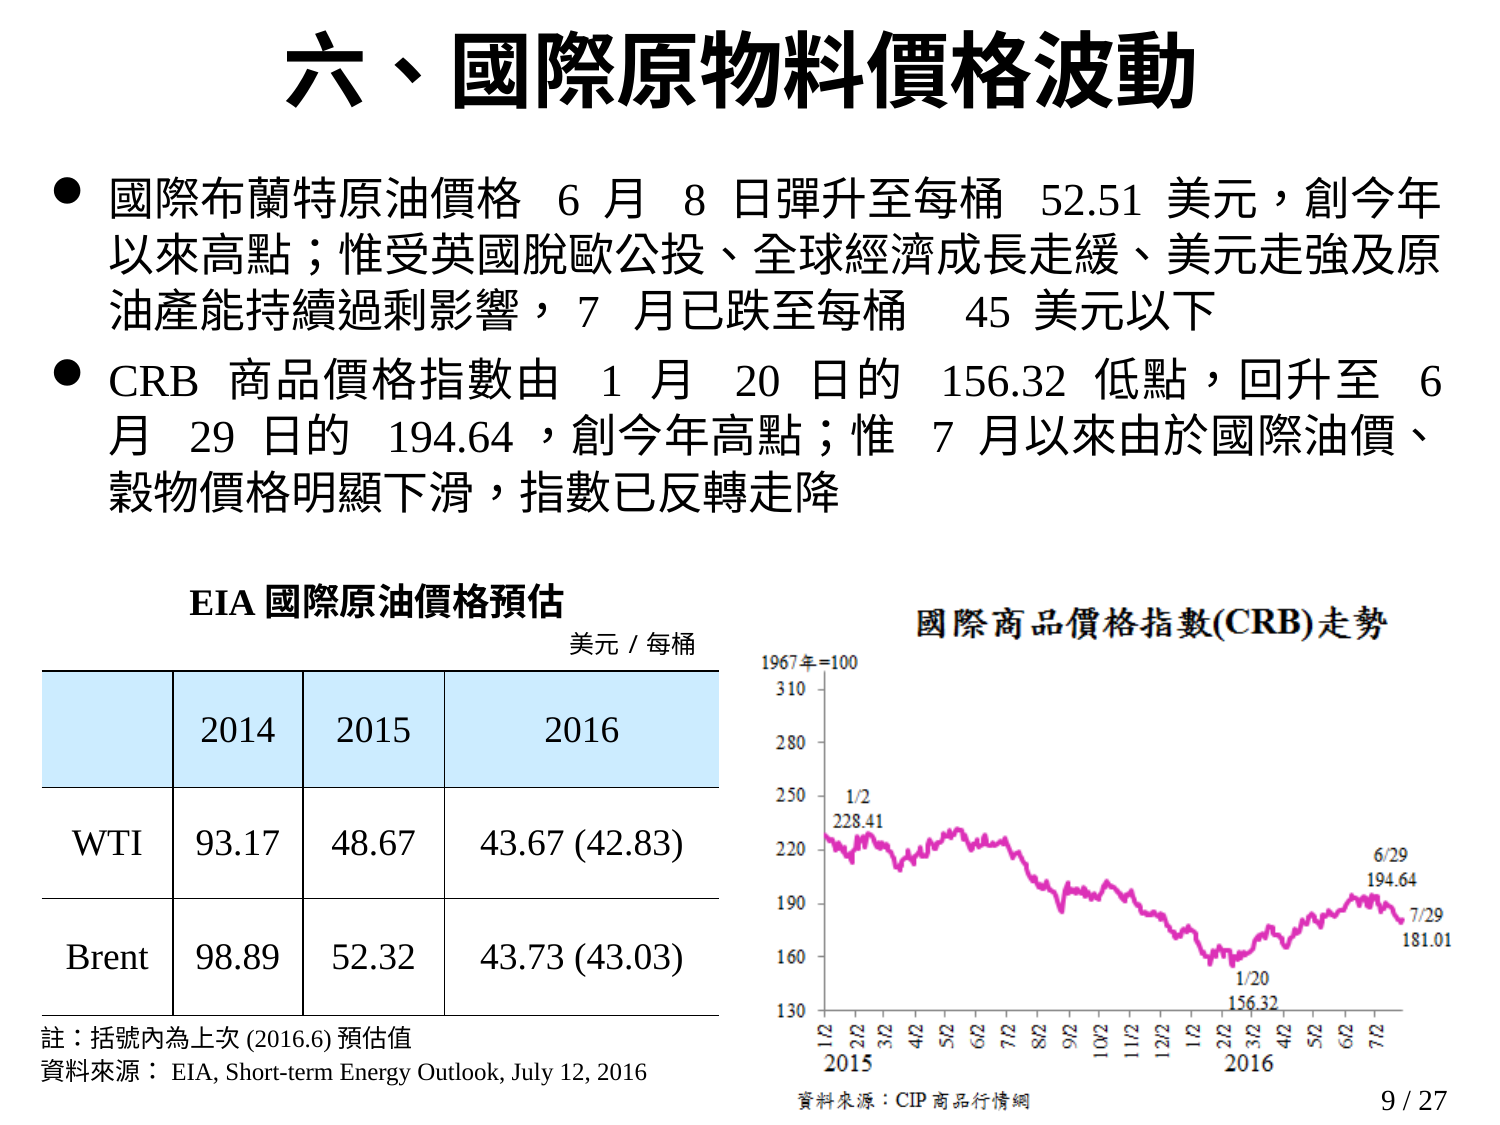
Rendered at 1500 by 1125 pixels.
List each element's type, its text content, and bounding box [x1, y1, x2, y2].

picture [744, 583, 1465, 1115]
table_header 2016 [445, 672, 719, 787]
table_header 2014 [174, 672, 302, 787]
table_cell Brent [42, 899, 172, 1015]
text_box 註：括號內為上次(2016.6)預估值 資料來源：EIA, Short-term Energy Outlook, July 12, 2016 [25, 1011, 684, 1093]
text_box 國際布蘭特原油價格 6 月 8 日彈升至每桶 52.51 美元，創今年以來高點；惟受英國脫歐公投、全球經濟成長走緩、美元走強及原油產能持續過剩影響，7 月已跌至每桶 45 美元以下 CRB 商品價格指數由 1 月 20 日的 156.32 低點，回升至 6 月 29 日的 194.64，創今年高點；惟 7 月以來由於國際油價、穀物價格明顯下滑，指數已反轉走降 [35, 160, 1457, 526]
table_cell 43.67 (42.83) [445, 788, 719, 898]
table_cell 93.17 [174, 788, 302, 898]
table_cell 52.32 [304, 899, 444, 1015]
table_cell 48.67 [304, 788, 444, 898]
table_cell 98.89 [174, 899, 302, 1015]
table_cell WTI [42, 788, 172, 898]
table_cell 43.73 (43.03) [445, 899, 719, 1015]
table_header [42, 672, 172, 787]
table_header 2015 [304, 672, 444, 787]
text_box 美元/每桶 [555, 621, 742, 667]
text_box 六、國際原物料價格波動 [0, 10, 1483, 142]
text_box EIA國際原油價格預估 [120, 570, 634, 631]
